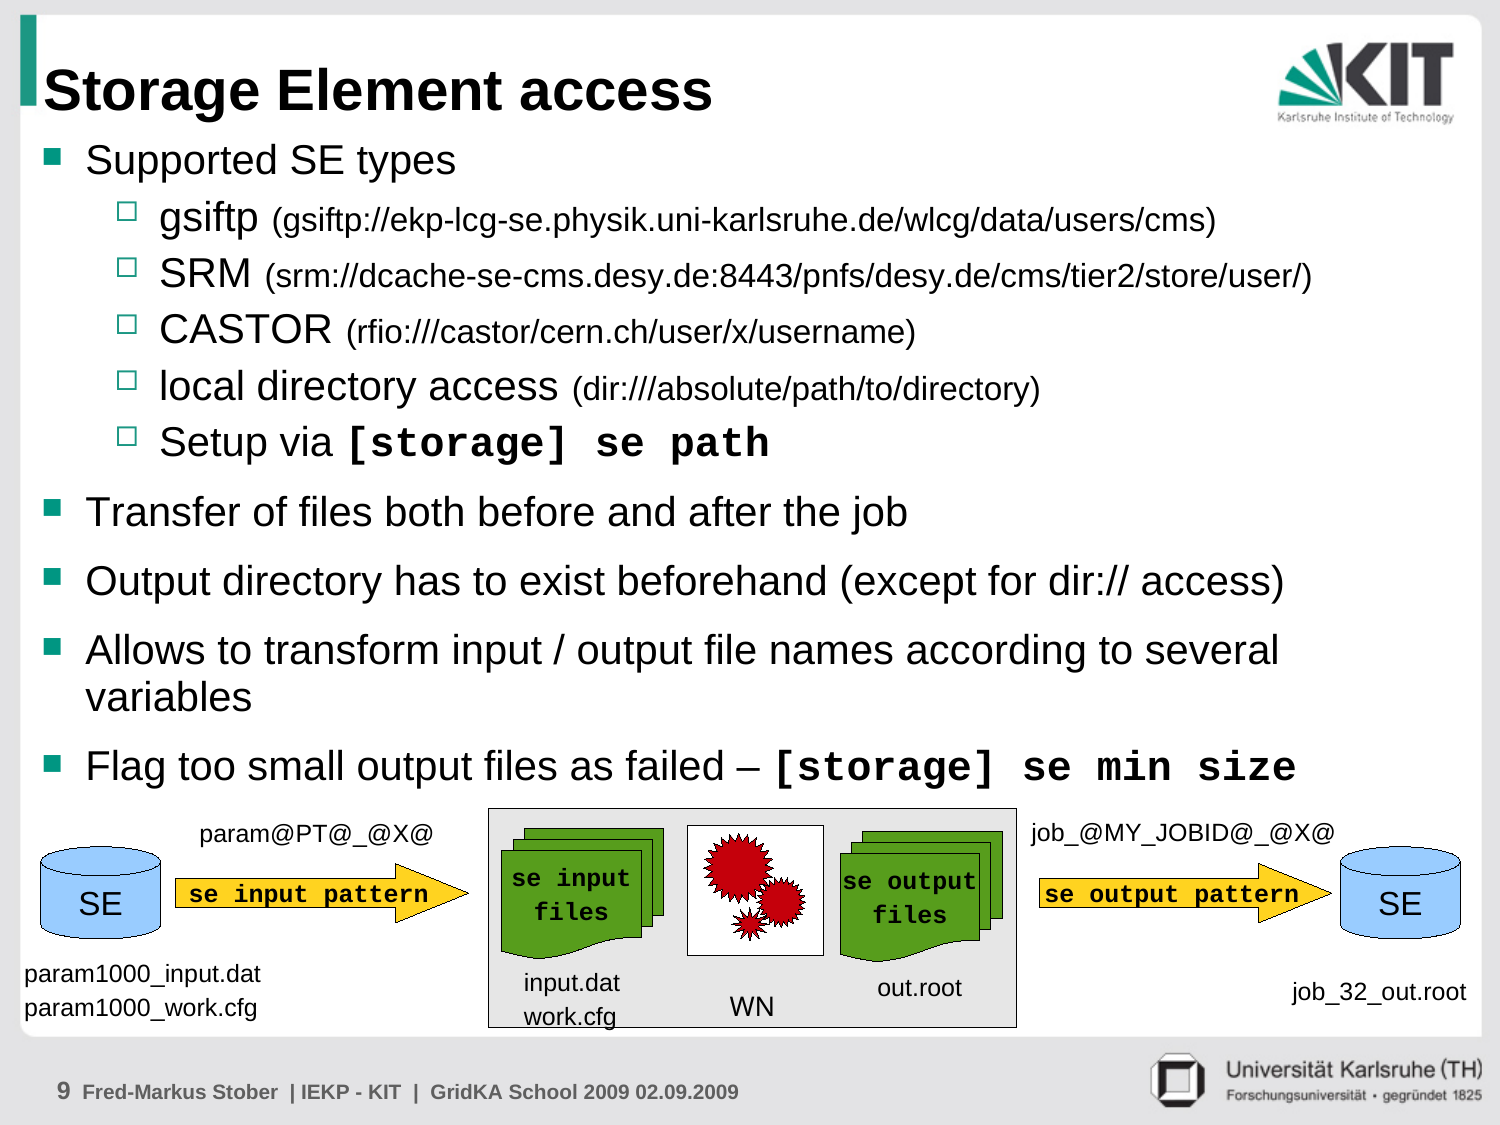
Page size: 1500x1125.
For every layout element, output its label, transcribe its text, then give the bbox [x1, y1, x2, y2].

text_box se output pattern [1039, 863, 1332, 923]
text_box SE [40, 846, 161, 939]
text_box [703, 833, 806, 941]
title Storage Element access [43, 40, 1241, 137]
text_box se input files [501, 828, 664, 955]
text_box out.root [853, 960, 997, 1004]
text_box param1000_input.dat param1000_work.cfg [0, 947, 282, 1024]
picture [0, 0, 1500, 1125]
text_box job_@MY_JOBID@_@X@ [1007, 805, 1356, 849]
list Supported SE types gsiftp (gsiftp://ekp-lcg-se.physik.uni-karlsruhe.de/wlcg/data/users/cms) SRM (srm://dcache-se-cms.desy.de:8443/pnfs/desy.de/cms/tier2/store/user/) CASTOR (rfio:///castor/cern.ch/user/x/username) local directory access (dir:///absolute/path/to/directory) Setup via [storage] se path Transfer of files both before and after the job Output directory has to exist beforehand (except for dir:// access) Allows to transform input / output file names according to several variables Flag too small output files as failed – [storage] se min size [41, 137, 1454, 1037]
text_box job_32_out.root [1268, 965, 1487, 1009]
text_box SE [1340, 846, 1461, 939]
text_box input.dat work.cfg [499, 955, 640, 1033]
text_box se input pattern [175, 863, 469, 923]
text_box se output files [840, 831, 1003, 960]
text_box param@PT@_@X@ [175, 807, 455, 850]
